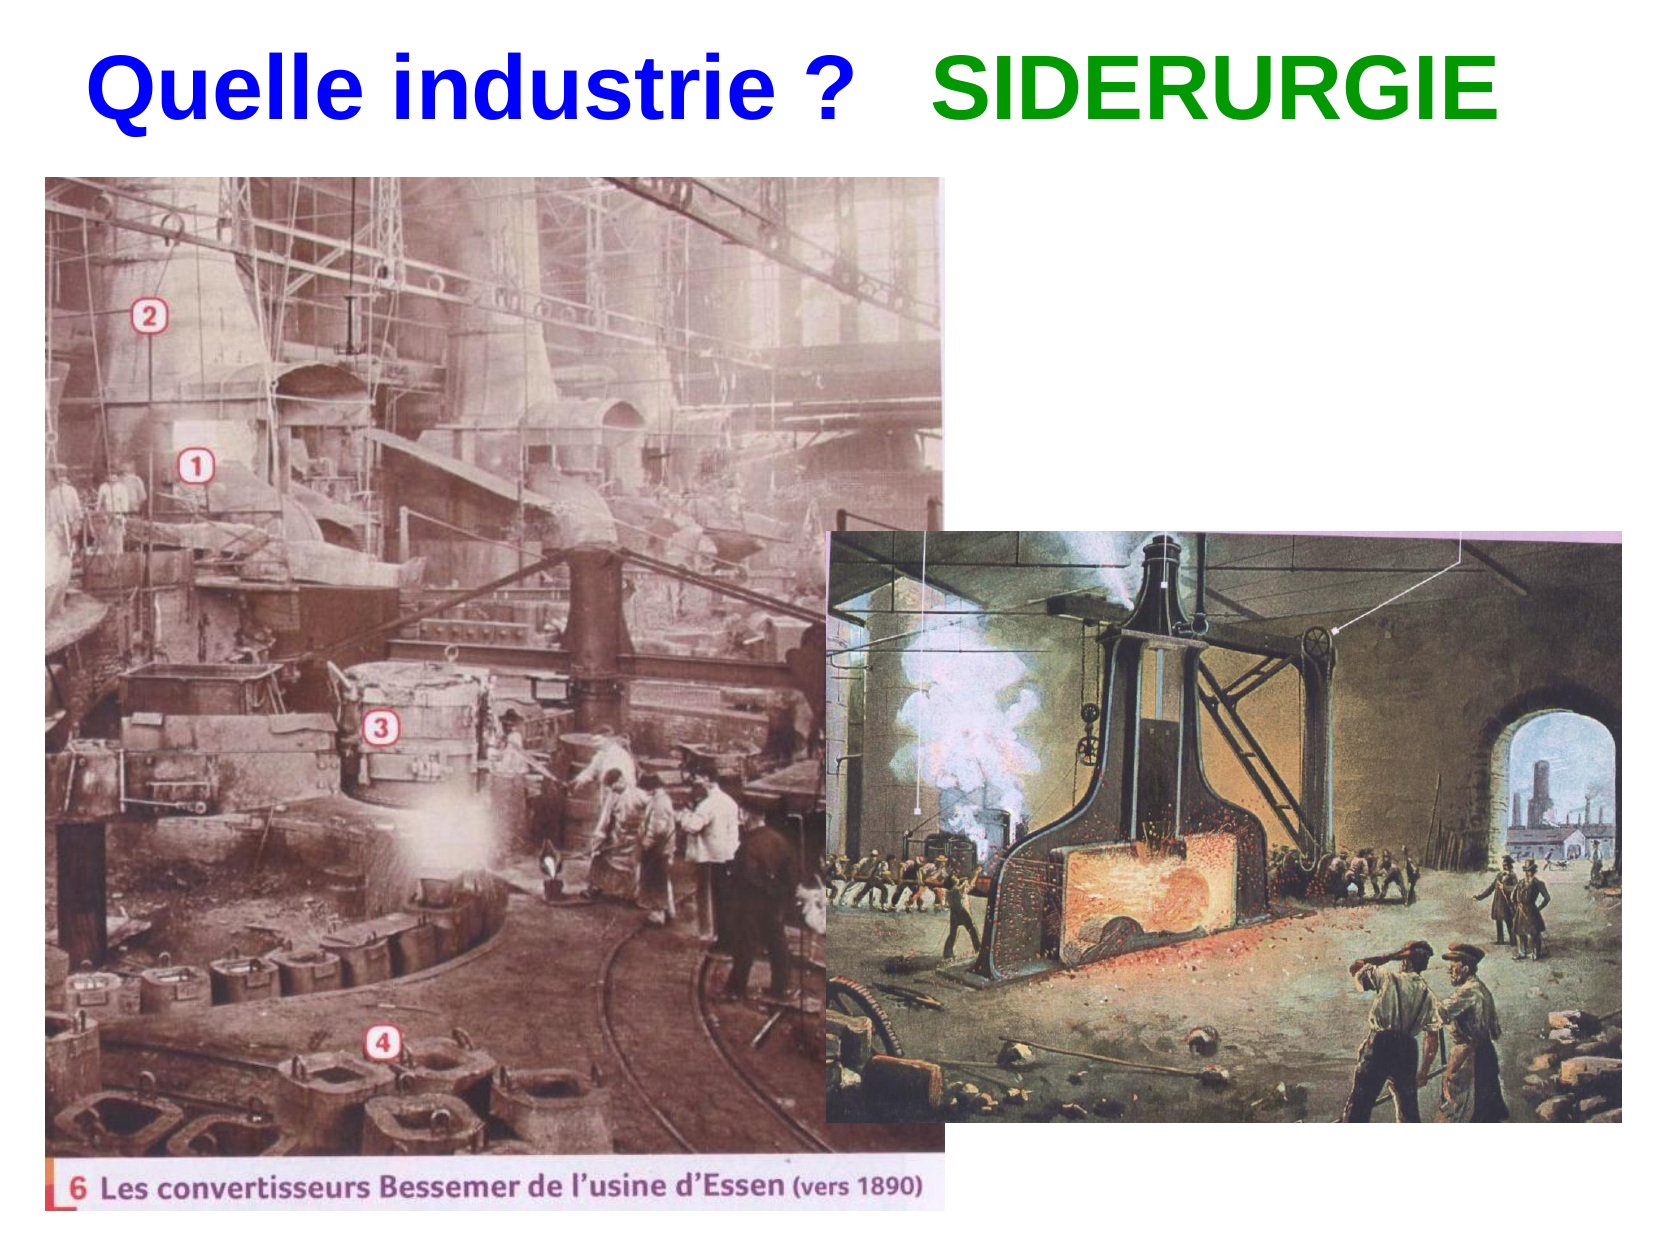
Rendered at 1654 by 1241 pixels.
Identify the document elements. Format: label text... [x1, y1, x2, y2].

text_box SIDERURGIE [945, 29, 1654, 148]
text_box Quelle industrie ? [0, 29, 945, 250]
picture [45, 250, 1622, 1211]
